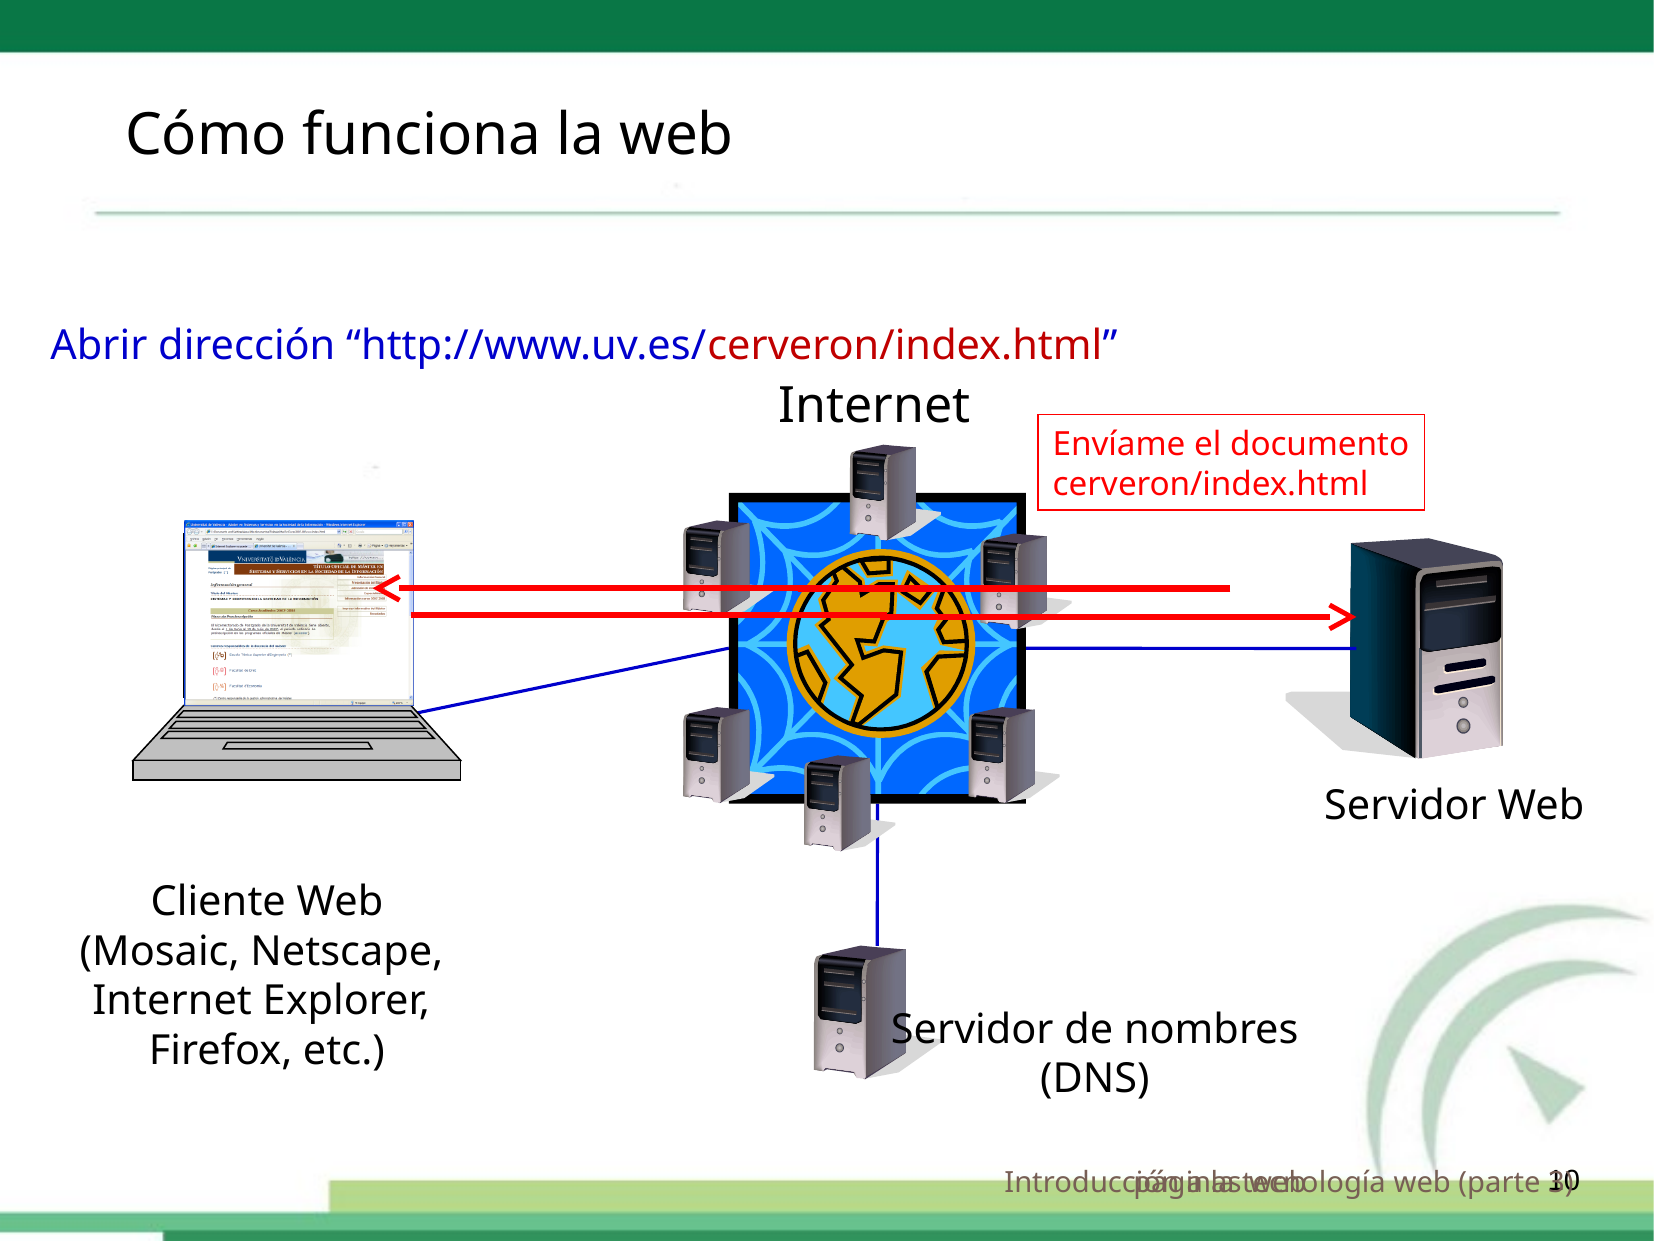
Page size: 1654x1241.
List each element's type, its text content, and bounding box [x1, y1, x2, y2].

text_box <número> [1345, 1153, 1595, 1229]
text_box Envíame el documento cerveron/index.html [1038, 414, 1425, 511]
text_box [133, 705, 461, 780]
text_box Servidor de nombres (DNS) [876, 994, 1314, 1109]
text_box Cliente Web (Mosaic, Netscape, Internet Explorer, Firefox, etc.) [64, 866, 470, 1081]
text_box Internet [763, 376, 986, 441]
picture [0, 0, 1654, 1241]
title Cómo funciona la web [110, 41, 1585, 221]
text_box Abrir dirección “http://www.uv.es/cerveron/index.html” [35, 309, 1133, 376]
text_box Introducción a la tecnología web (parte 3) [110, 1148, 1589, 1215]
text_box Servidor Web [1309, 770, 1600, 836]
